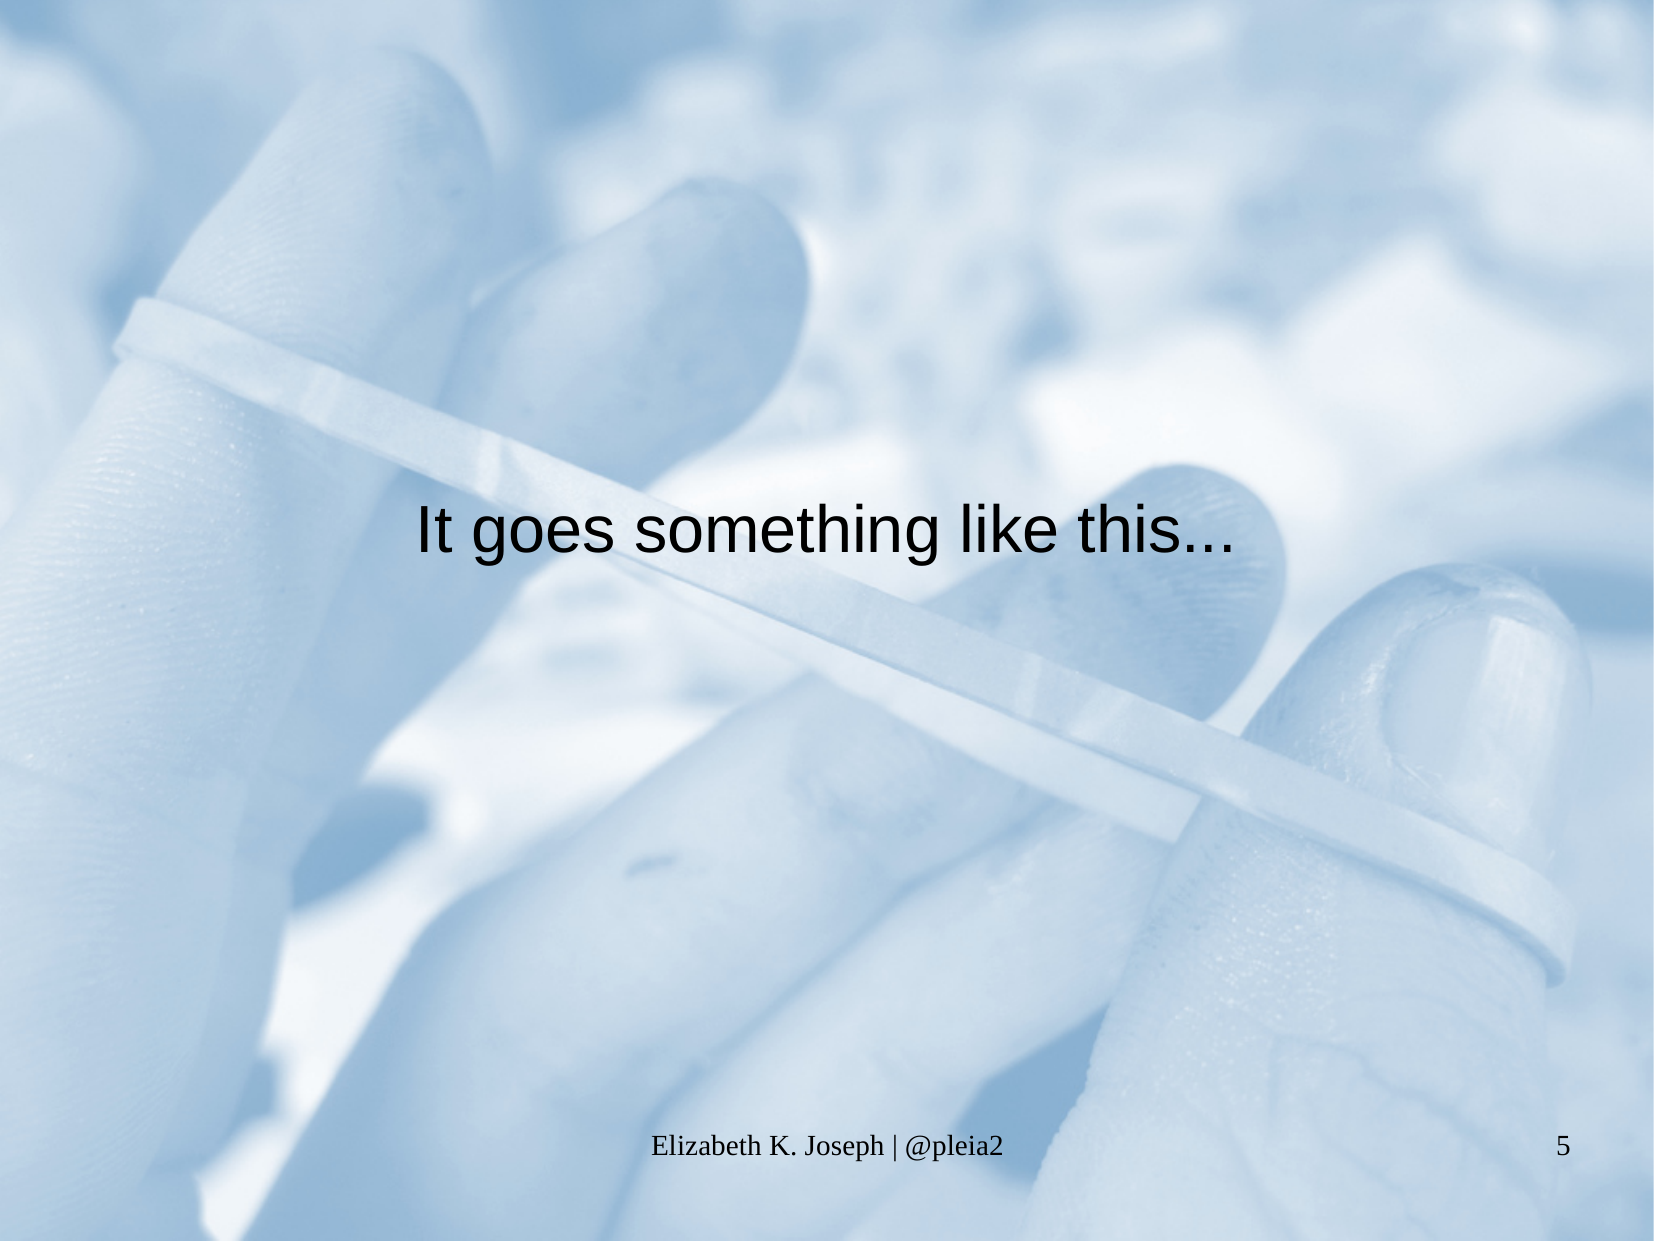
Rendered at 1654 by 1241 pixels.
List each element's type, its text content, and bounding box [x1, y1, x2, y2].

subtitle It goes something like this... [82, 49, 1571, 1010]
picture [0, 0, 1654, 1241]
